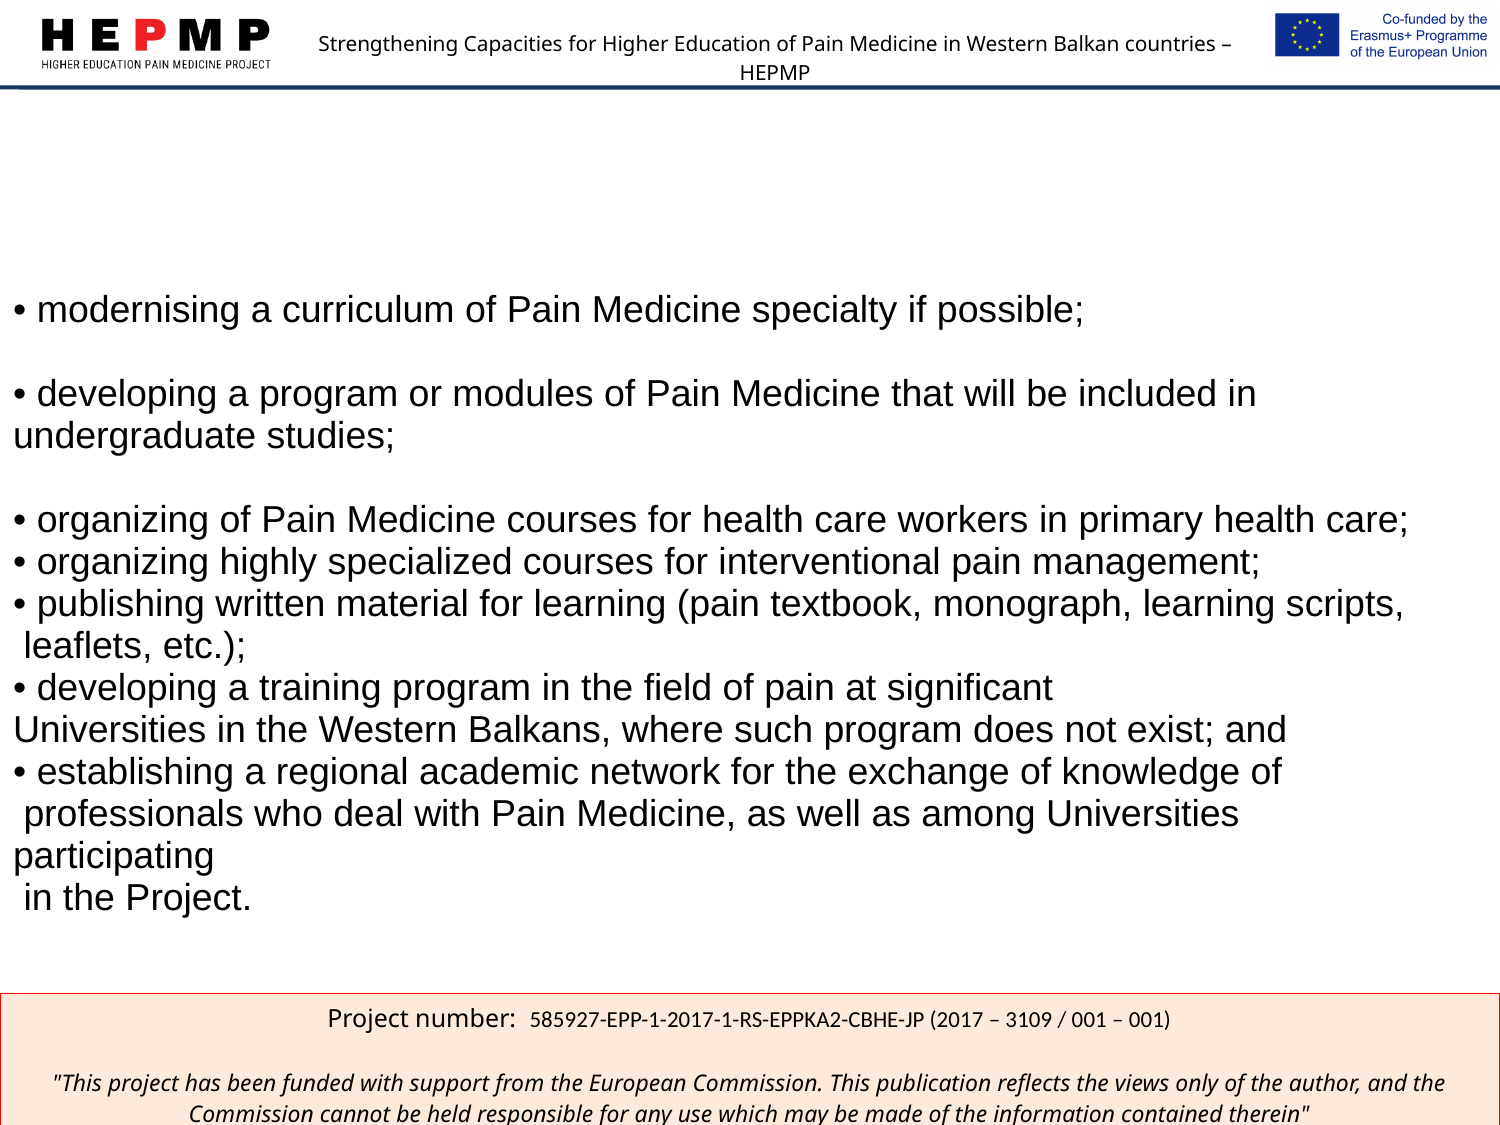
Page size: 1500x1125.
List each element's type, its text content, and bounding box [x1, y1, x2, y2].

text_box • modernising a curriculum of Pain Medicine specialty if possible; • developing a program or modules of Pain Medicine that will be included in undergraduate studies; • organizing of Pain Medicine courses for health care workers in primary health care; • organizing highly specialized courses for interventional pain management; • publishing written material for learning (pain textbook, monograph, learning scripts, leaflets, etc.); • developing a training program in the field of pain at significant Universities in the Western Balkans, where such program does not exist; and • establishing a regional academic network for the exchange of knowledge of professionals who deal with Pain Medicine, as well as among Universities participating in the Project. [0, 281, 1425, 886]
